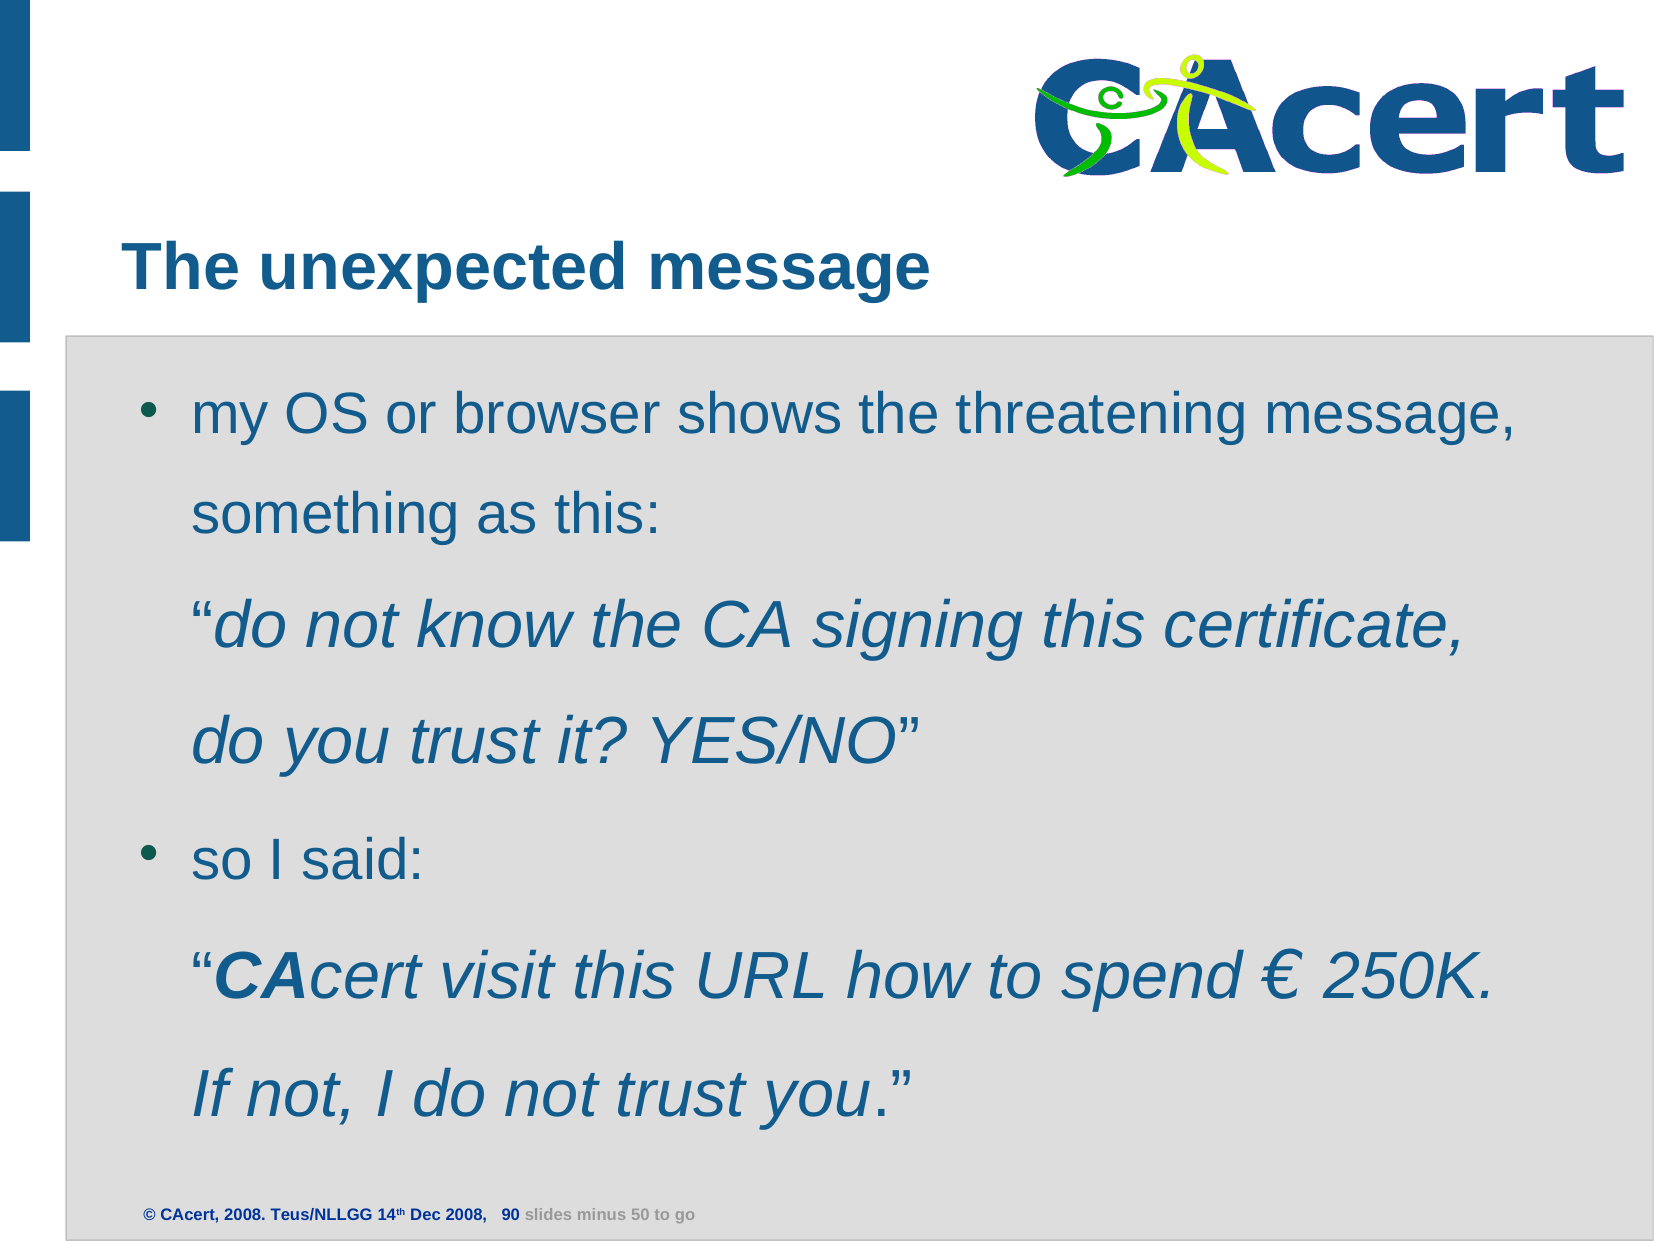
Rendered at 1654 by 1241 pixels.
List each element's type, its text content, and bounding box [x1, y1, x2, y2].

title The unexpected message [121, 177, 1533, 315]
list my OS or browser shows the threatening message, something as this: “do not know the CA signing this certificate, do you trust it? YES/NO” so I said: “CAcert visit this URL how to spend € 250K. If not, I do not trust you.” [121, 344, 1594, 1238]
picture [1033, 53, 1625, 178]
